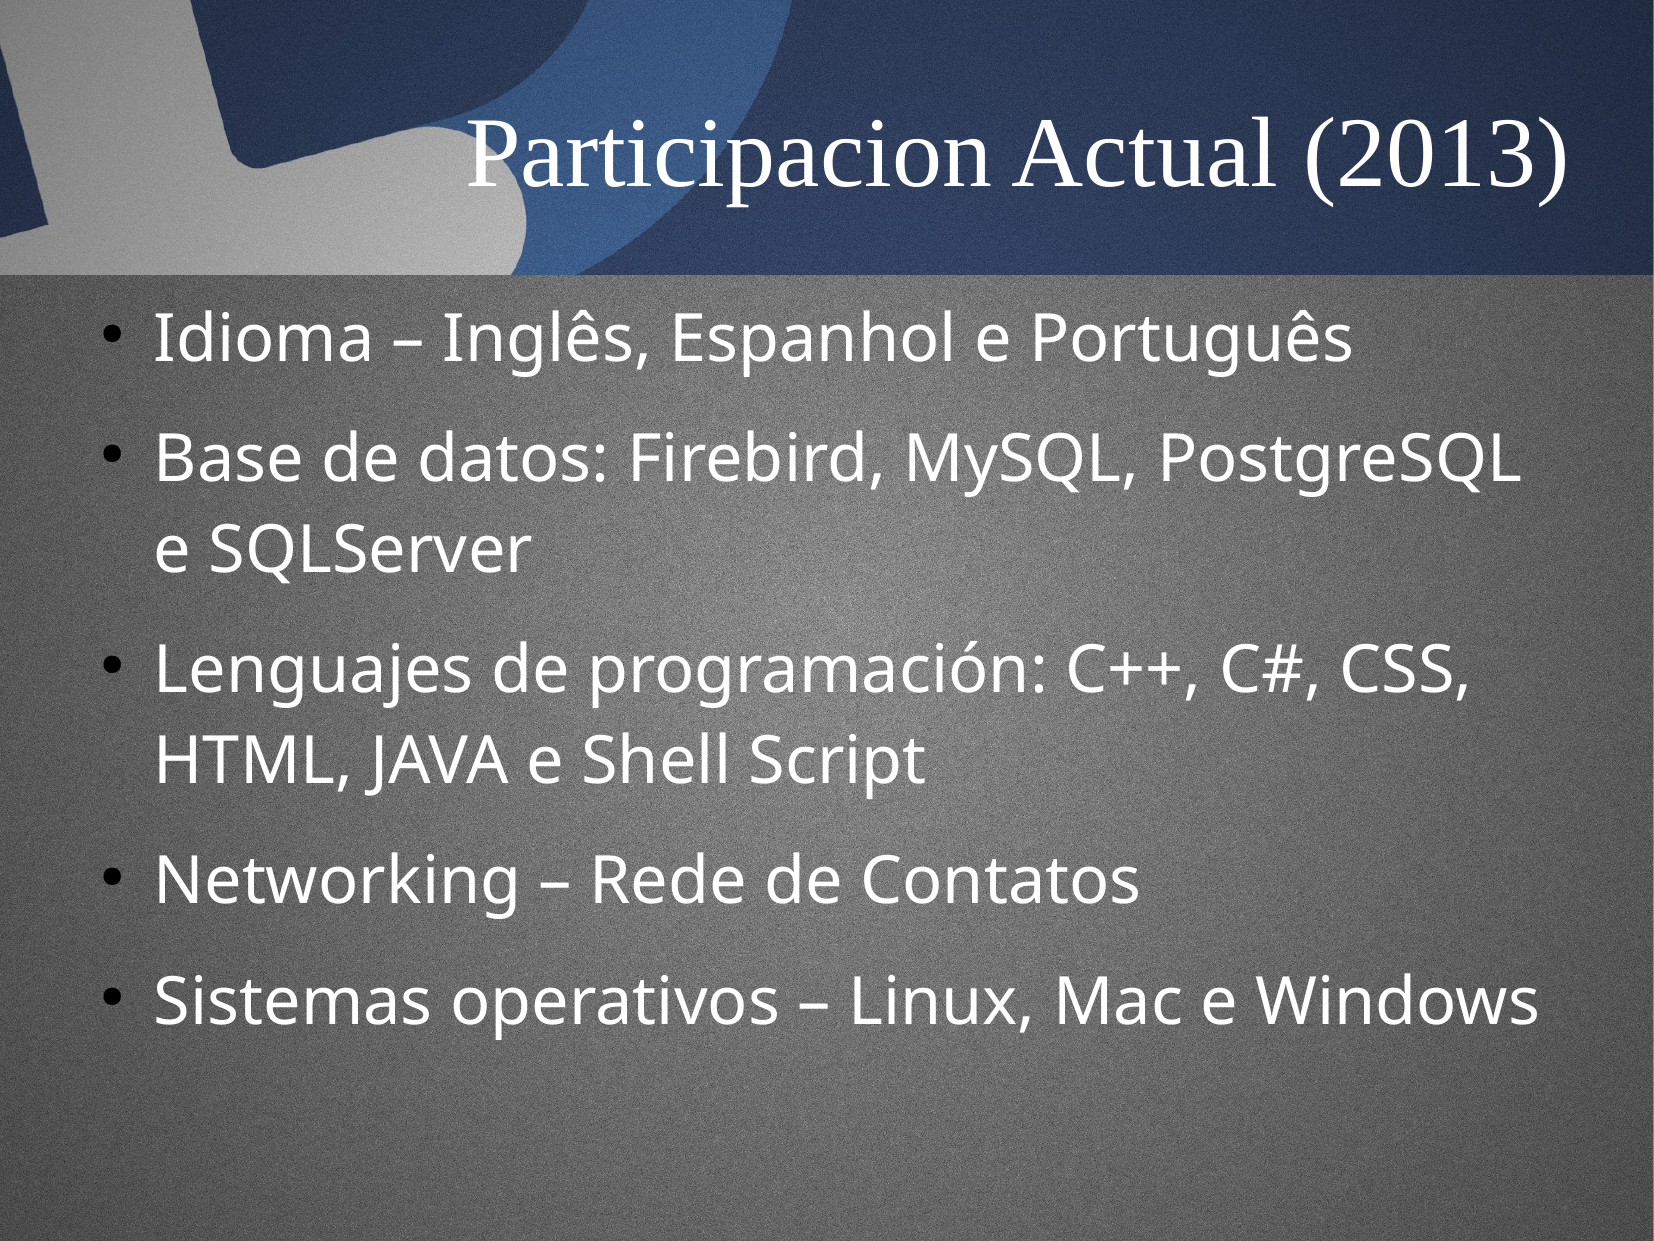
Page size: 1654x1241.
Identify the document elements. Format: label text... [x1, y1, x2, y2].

picture [0, 0, 1654, 1241]
title Participacion Actual (2013) [82, 49, 1571, 257]
list Idioma – Inglês, Espanhol e Português Base de datos: Firebird, MySQL, PostgreSQL e SQLServer Lenguajes de programación: C++, C#, CSS, HTML, JAVA e Shell Script Networking – Rede de Contatos Sistemas operativos – Linux, Mac e Windows [82, 290, 1571, 1109]
